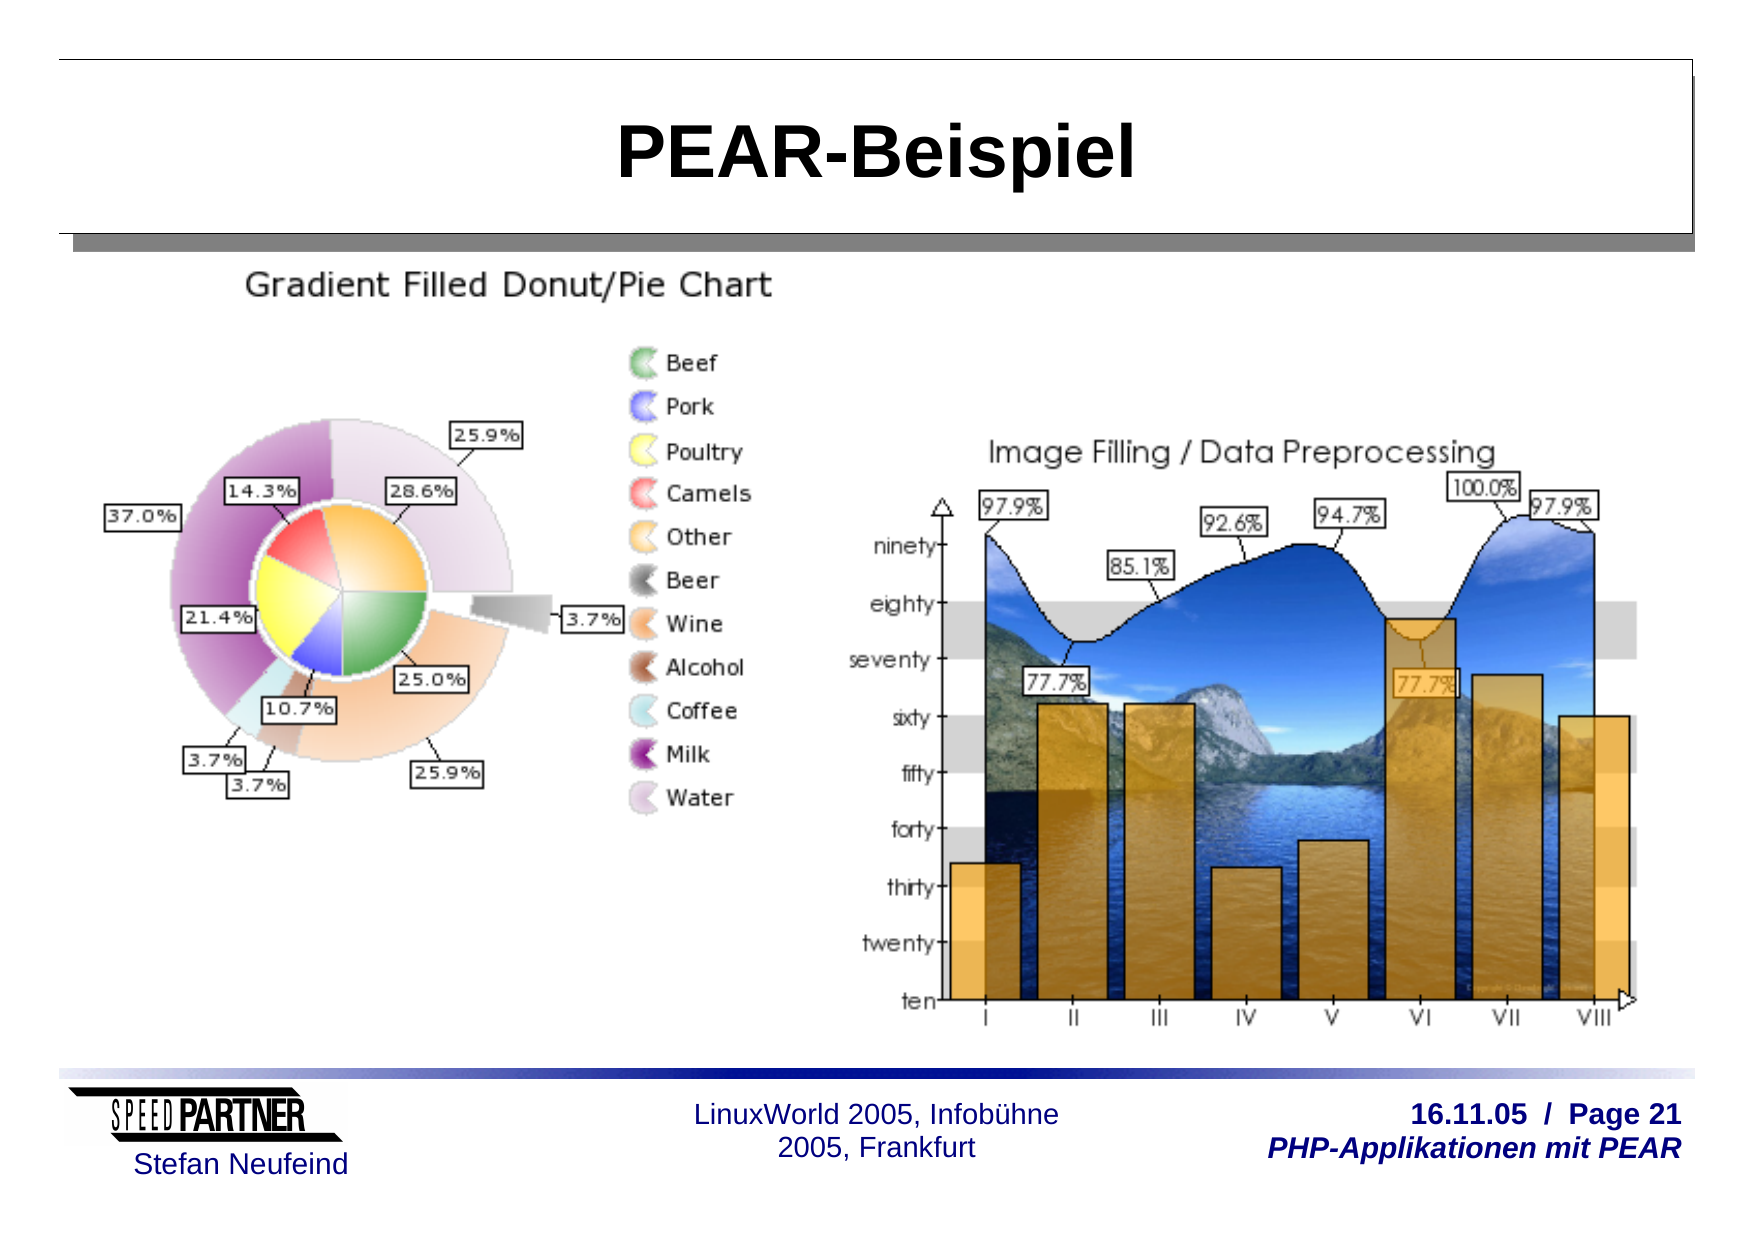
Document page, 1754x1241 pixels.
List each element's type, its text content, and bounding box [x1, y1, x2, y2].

title PEAR-Beispiel [59, 59, 1695, 244]
picture [96, 266, 1658, 1049]
picture [59, 1068, 1695, 1079]
picture [64, 1082, 348, 1146]
